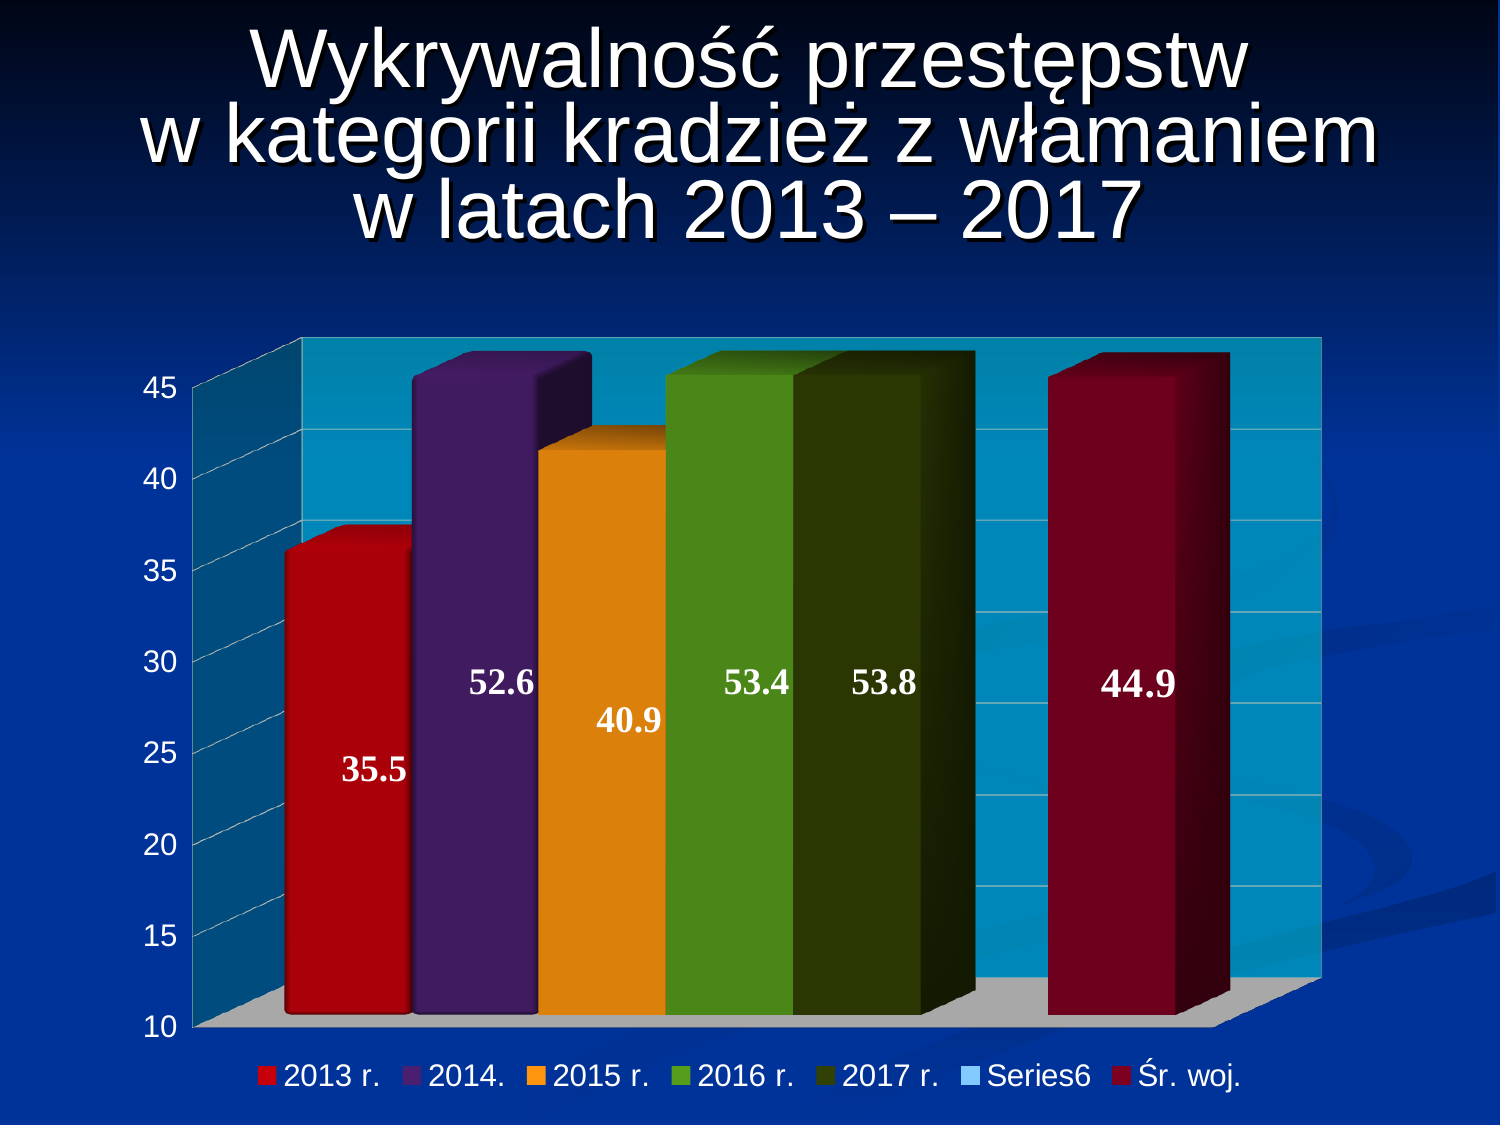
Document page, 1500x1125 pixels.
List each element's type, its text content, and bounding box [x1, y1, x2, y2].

title Wykrywalność przestępstw w kategorii kradzież z włamaniem w latach 2013 – 2017 [75, 21, 1424, 284]
chart [94, 307, 1406, 1099]
